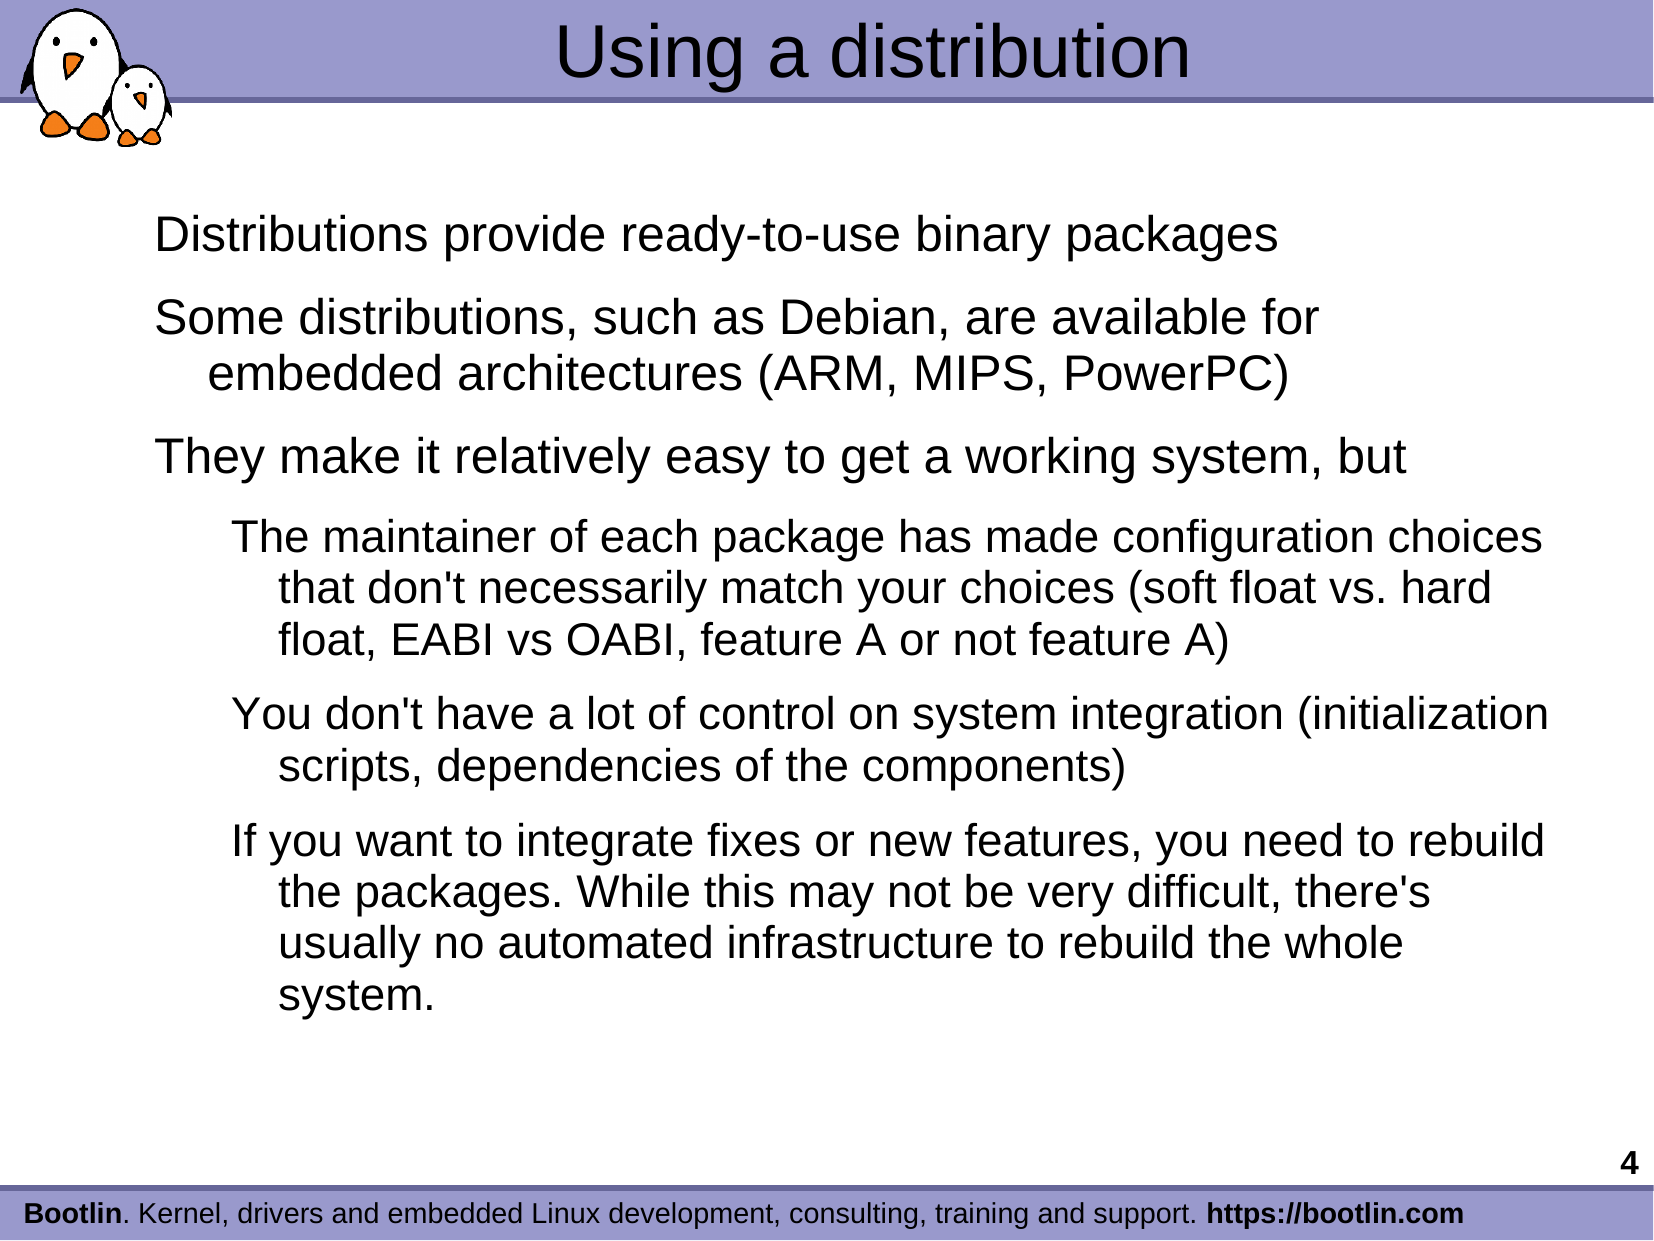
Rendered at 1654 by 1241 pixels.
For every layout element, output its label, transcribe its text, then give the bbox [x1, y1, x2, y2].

list Distributions provide ready-to-use binary packages Some distributions, such as Debian, are available for embedded architectures (ARM, MIPS, PowerPC) They make it relatively easy to get a working system, but The maintainer of each package has made configuration choices that don't necessarily match your choices (soft float vs. hard float, EABI vs OABI, feature A or not feature A) You don't have a lot of control on system integration (initialization scripts, dependencies of the components) If you want to integrate fixes or new features, you need to rebuild the packages. While this may not be very difficult, there's usually no automated infrastructure to rebuild the whole system. [136, 206, 1553, 1097]
title Using a distribution [197, 5, 1551, 97]
picture [20, 8, 172, 147]
